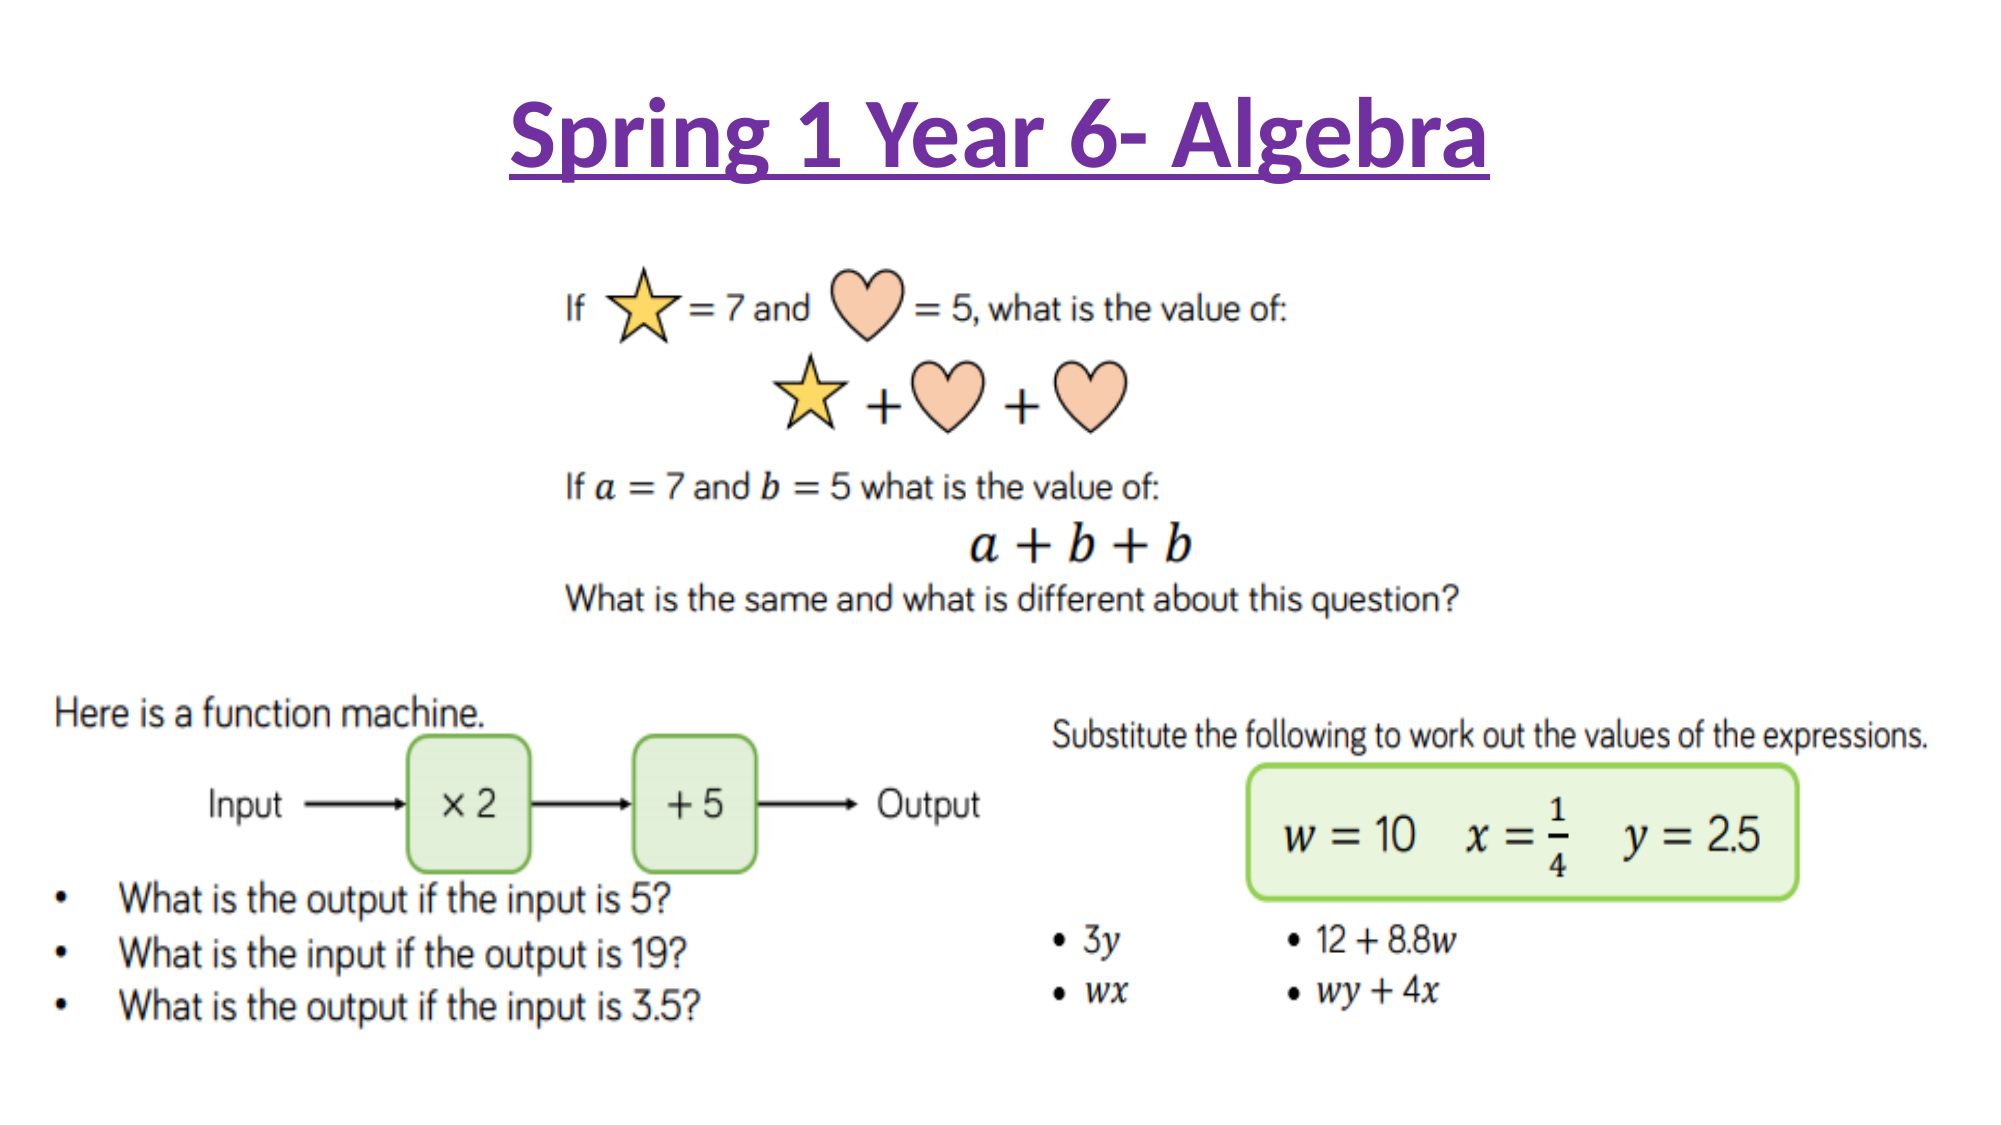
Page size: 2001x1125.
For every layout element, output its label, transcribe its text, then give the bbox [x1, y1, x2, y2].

picture [42, 670, 1026, 1049]
picture [1044, 698, 1958, 1020]
picture [556, 265, 1494, 630]
title Spring 1 Year 6- Algebra [137, 59, 1863, 197]
